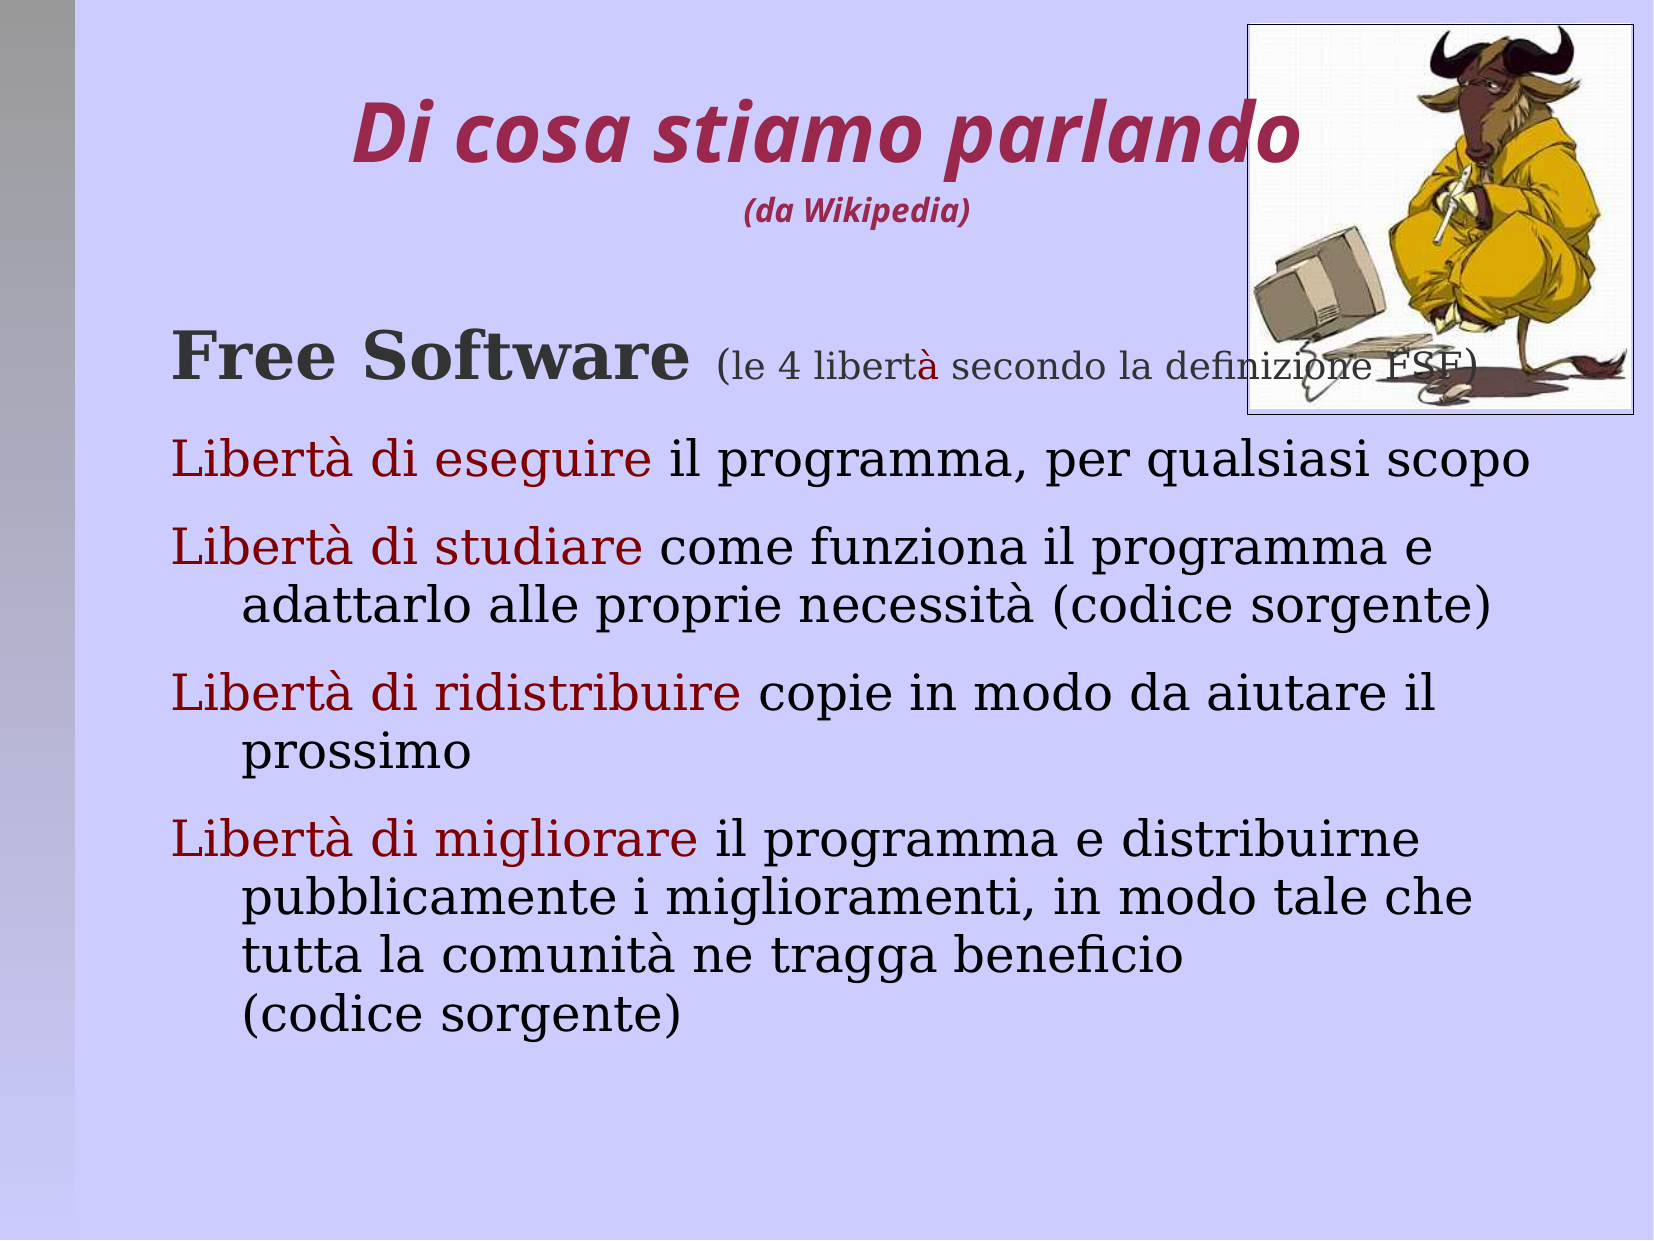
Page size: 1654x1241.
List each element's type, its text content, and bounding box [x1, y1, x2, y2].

title Di cosa stiamo parlando (da Wikipedia) [121, 49, 1534, 257]
list Free Software (le 4 libertà secondo la definizione FSF) Libertà di eseguire il programma, per qualsiasi scopo Libertà di studiare come funziona il programma e adattarlo alle proprie necessità (codice sorgente) Libertà di ridistribuire copie in modo da aiutare il prossimo Libertà di migliorare il programma e distribuirne pubblicamente i miglioramenti, in modo tale che tutta la comunità ne tragga beneficio (codice sorgente) [158, 316, 1540, 1102]
picture [1250, 25, 1631, 409]
